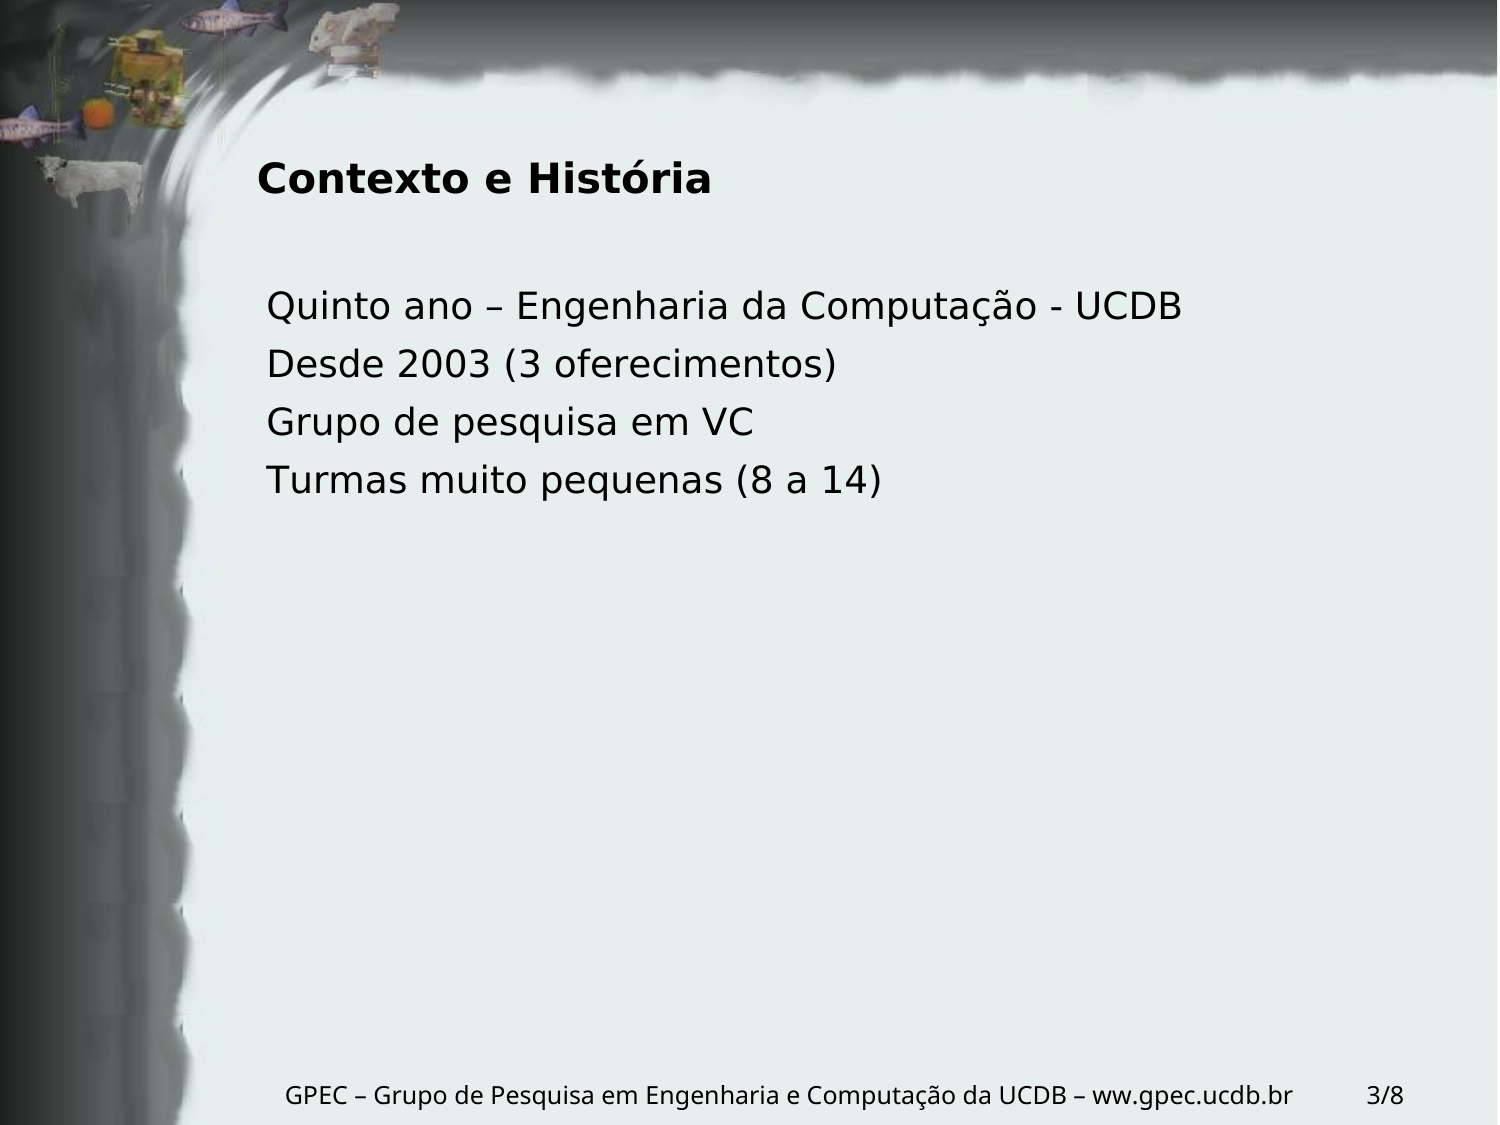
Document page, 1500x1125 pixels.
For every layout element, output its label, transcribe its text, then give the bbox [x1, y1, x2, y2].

picture [0, 0, 1498, 1125]
list Quinto ano – Engenharia da Computação - UCDB Desde 2003 (3 oferecimentos) Grupo de pesquisa em VC Turmas muito pequenas (8 a 14) [216, 276, 1416, 562]
title Contexto e História [242, 113, 1425, 244]
